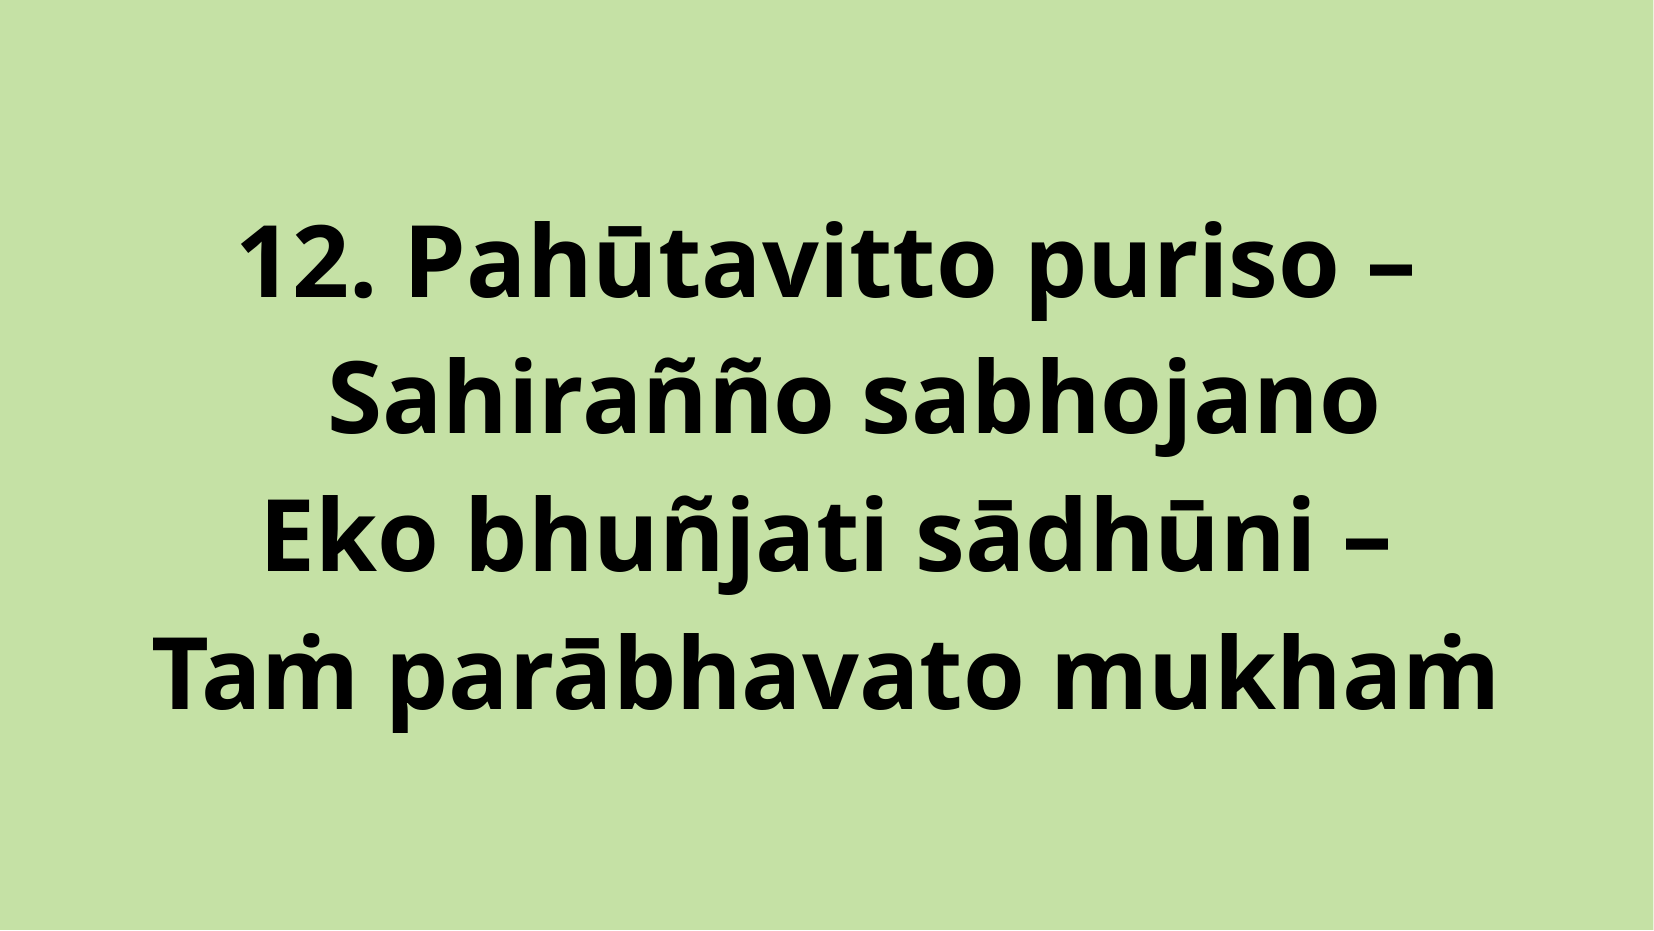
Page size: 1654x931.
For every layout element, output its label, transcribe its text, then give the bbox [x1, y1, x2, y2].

subtitle 12. Pahūtavitto puriso – Sahirañño sabhojano Eko bhuñjati sādhūni – Taṁ parābhavato mukhaṁ [82, 0, 1571, 931]
